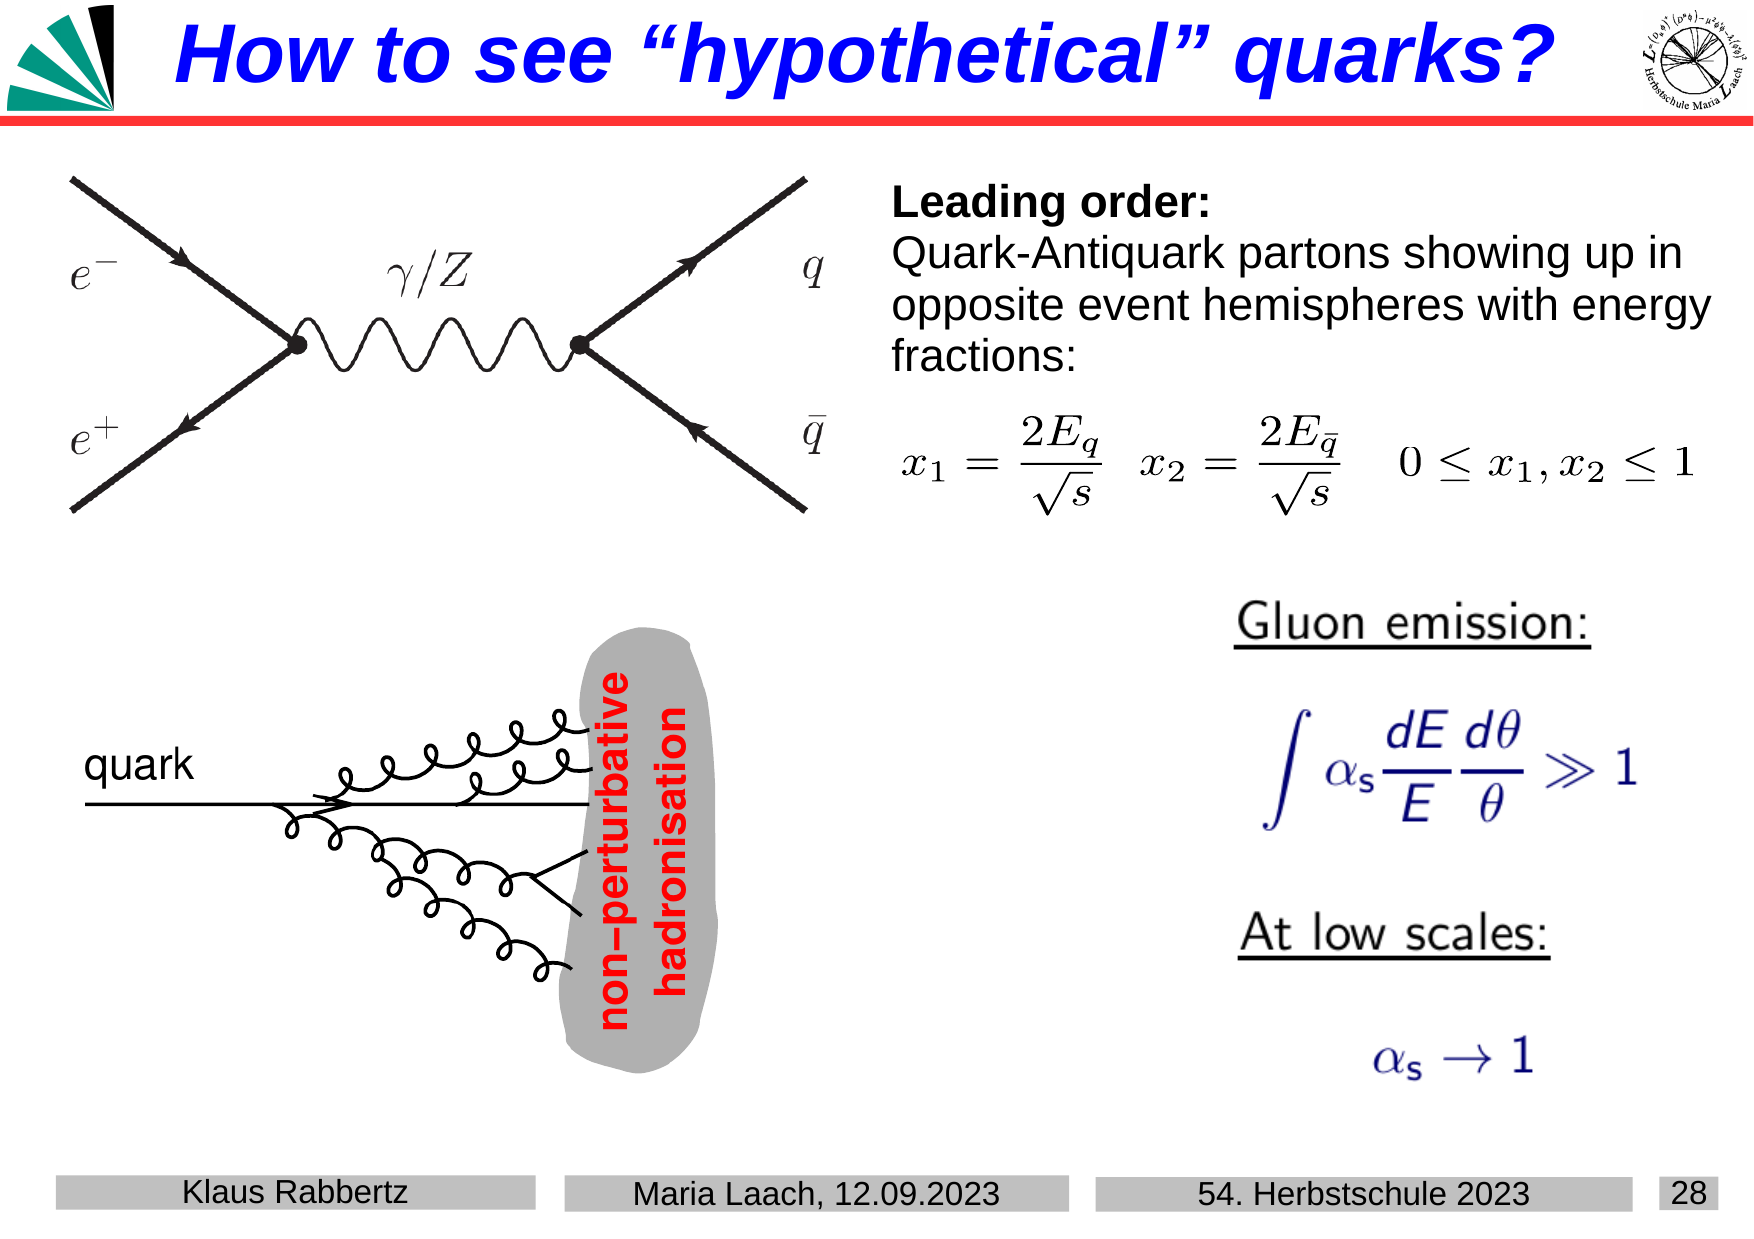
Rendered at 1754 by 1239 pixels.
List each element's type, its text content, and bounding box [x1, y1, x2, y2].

picture [7, 5, 114, 112]
picture [1398, 447, 1697, 484]
picture [77, 580, 867, 1120]
picture [59, 168, 834, 521]
picture [1138, 415, 1342, 516]
picture [1643, 10, 1747, 110]
picture [1211, 573, 1683, 1131]
text_box Leading order: Quark-Antiquark partons showing up in opposite event hemispheres with energy fractions: [879, 169, 1725, 387]
title How to see “hypothetical” quarks? [120, 0, 1612, 156]
picture [900, 415, 1102, 516]
